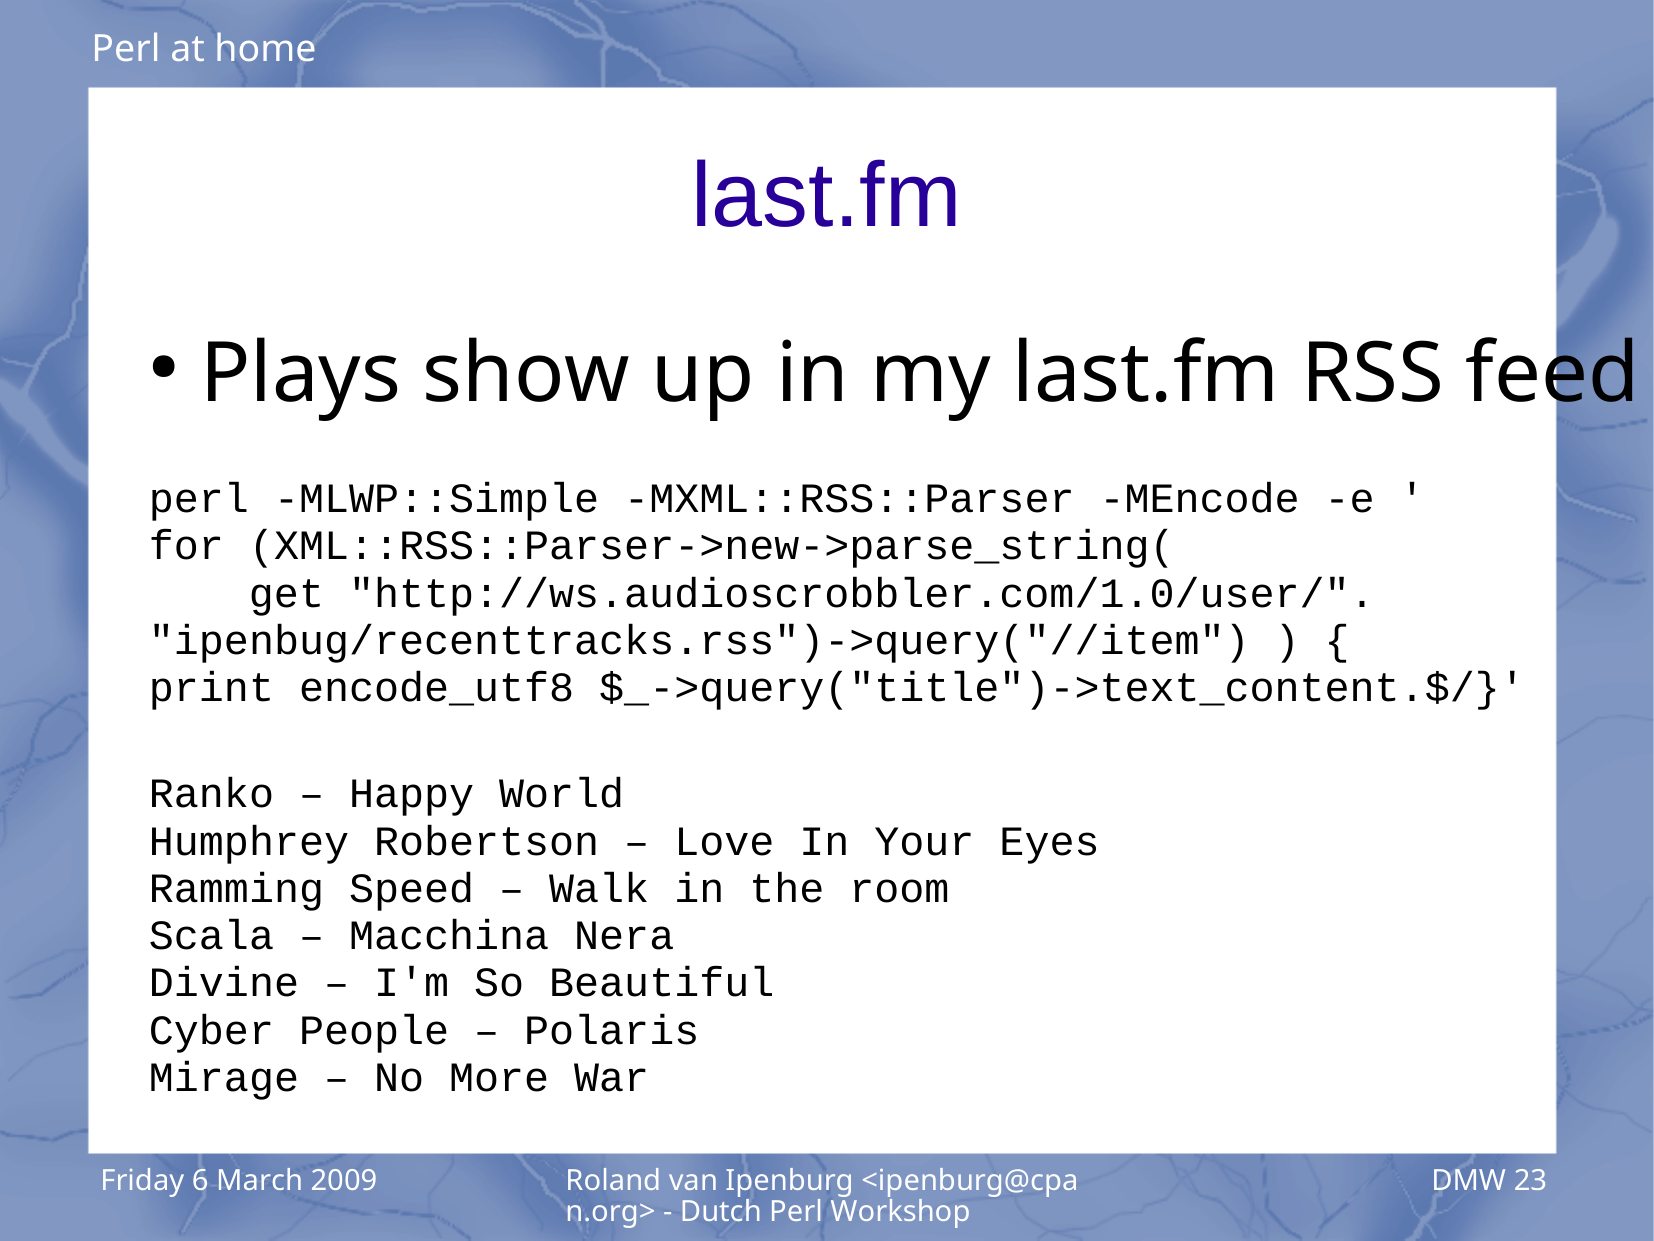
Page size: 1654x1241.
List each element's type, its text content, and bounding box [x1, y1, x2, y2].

text_box Plays show up in my last.fm RSS feed [123, 294, 1457, 427]
title last.fm [118, 98, 1536, 291]
text_box perl -MLWP::Simple -MXML::RSS::Parser -MEncode -e ' for (XML::RSS::Parser->new->parse_string( get "http://ws.audioscrobbler.com/1.0/user/". "ipenbug/recenttracks.rss")->query("//item") ) { print encode_utf8 $_->query("title")->text_content.$/}' [123, 459, 1551, 733]
picture [0, 0, 1654, 1241]
text_box Ranko – Happy World Humphrey Robertson – Love In Your Eyes Ramming Speed – Walk in the room Scala – Macchina Nera Divine – I'm So Beautiful Cyber People – Polaris Mirage – No More War [123, 755, 1126, 1122]
